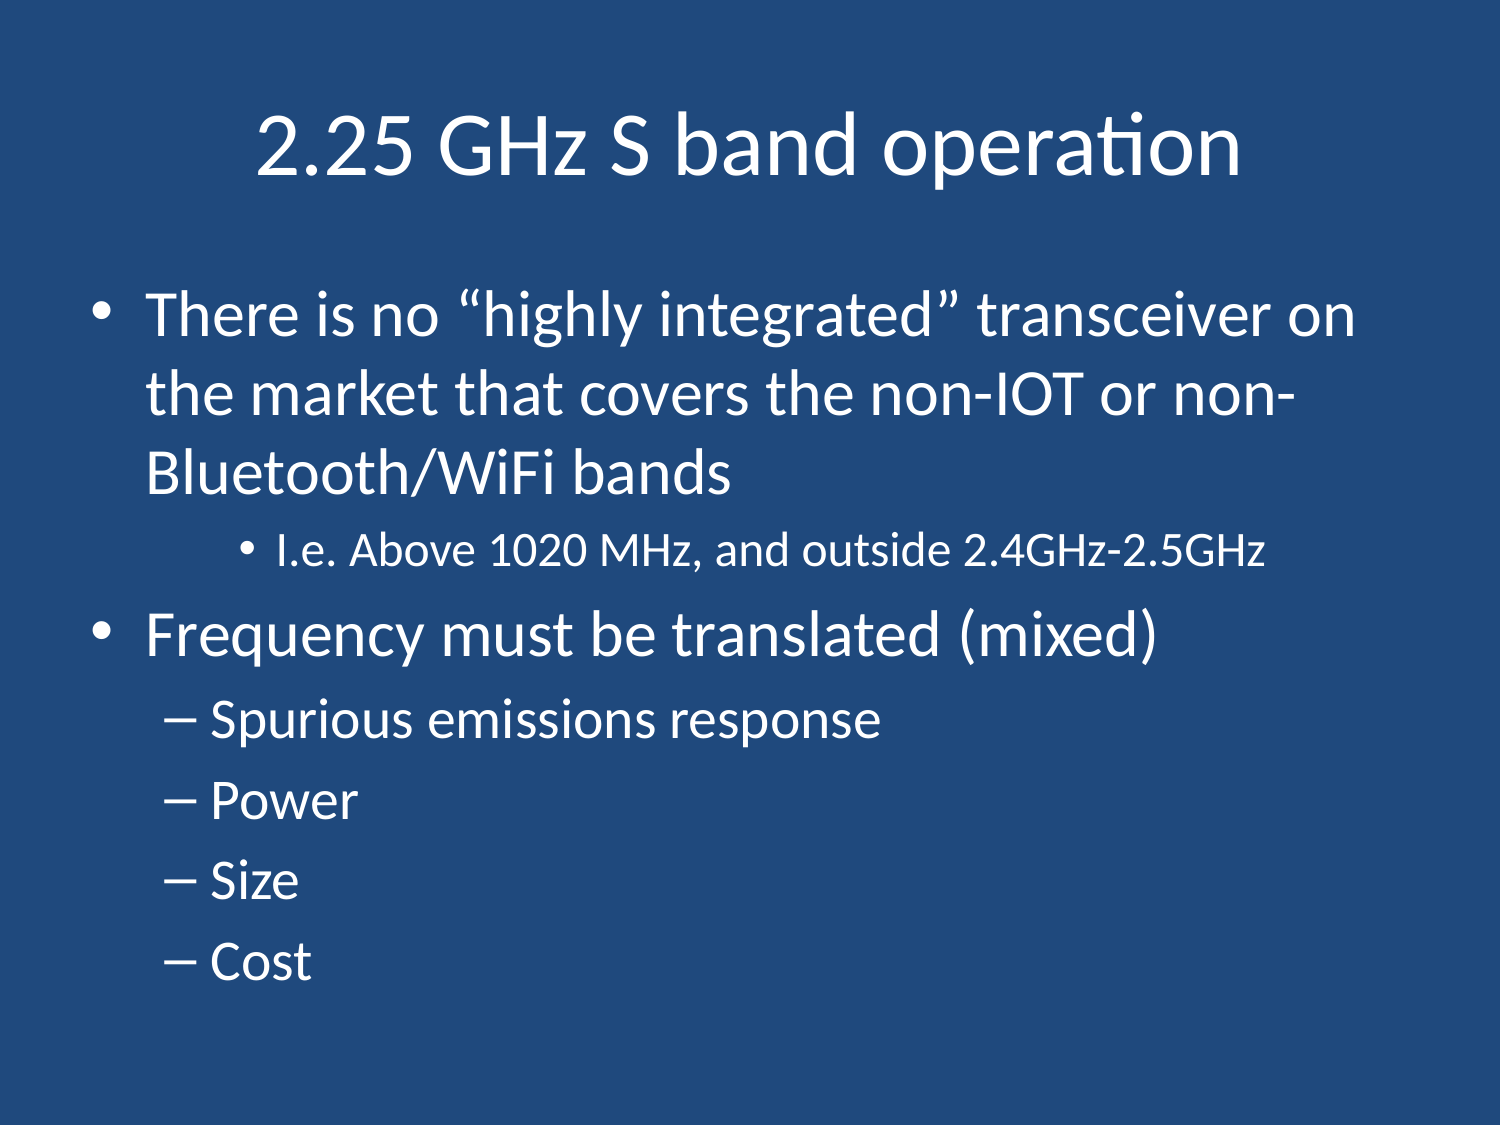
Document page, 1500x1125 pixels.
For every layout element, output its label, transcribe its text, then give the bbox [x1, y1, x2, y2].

list There is no “highly integrated” transceiver on the market that covers the non-IOT or non-Bluetooth/WiFi bands I.e. Above 1020 MHz, and outside 2.4GHz-2.5GHz Frequency must be translated (mixed) Spurious emissions response Power Size Cost [75, 262, 1425, 1005]
title 2.25 GHz S band operation [75, 45, 1425, 233]
